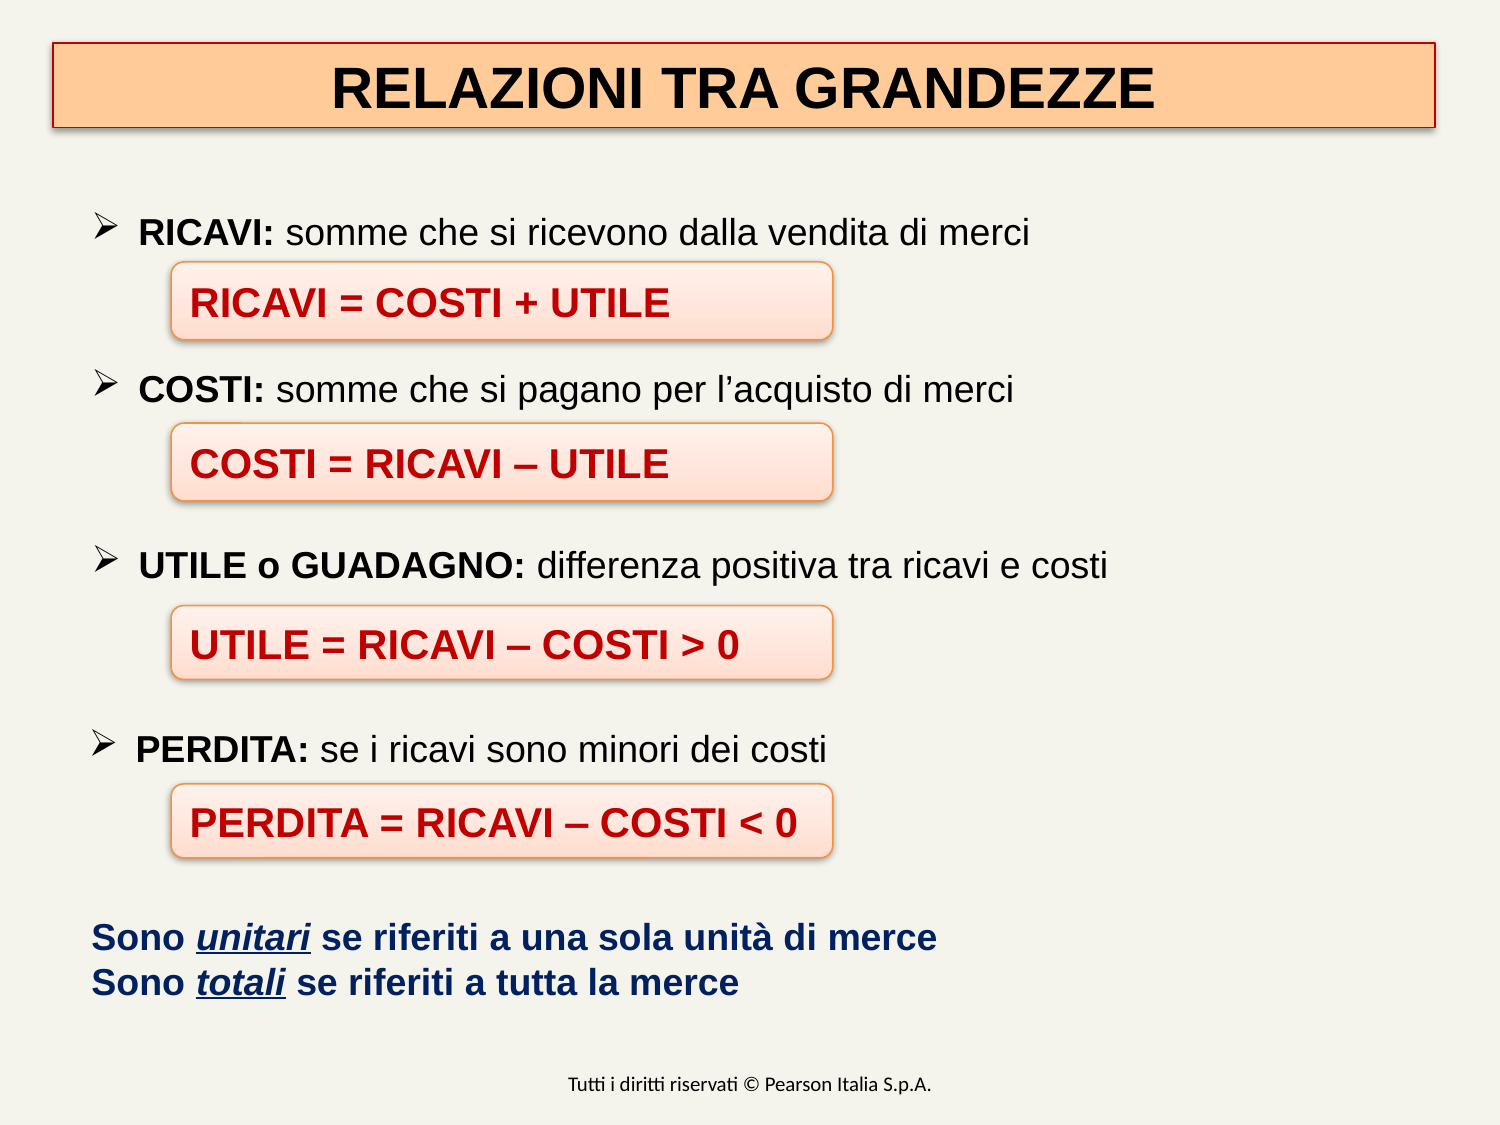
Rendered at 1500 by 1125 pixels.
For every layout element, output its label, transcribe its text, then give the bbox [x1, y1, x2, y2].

text_box Sono unitari se riferiti a una sola unità di merce Sono totali se riferiti a tutta la merce [76, 905, 1022, 1010]
text_box Tutti i diritti riservati © Pearson Italia S.p.A. [0, 1062, 1500, 1103]
text_box UTILE = RICAVI ‒ COSTI > 0 [171, 605, 833, 680]
text_box RICAVI = COSTI + UTILE [171, 261, 833, 340]
text_box COSTI: somme che si pagano per l’acquisto di merci [76, 357, 1412, 418]
text_box PERDITA: se i ricavi sono minori dei costi [73, 717, 1256, 778]
text_box UTILE o GUADAGNO: differenza positiva tra ricavi e costi [76, 533, 1353, 594]
text_box COSTI = RICAVI ‒ UTILE [171, 423, 833, 501]
text_box RELAZIONI TRA GRANDEZZE [53, 42, 1435, 128]
text_box RICAVI: somme che si ricevono dalla vendita di merci [76, 200, 1376, 261]
text_box PERDITA = RICAVI ‒ COSTI < 0 [171, 783, 833, 858]
